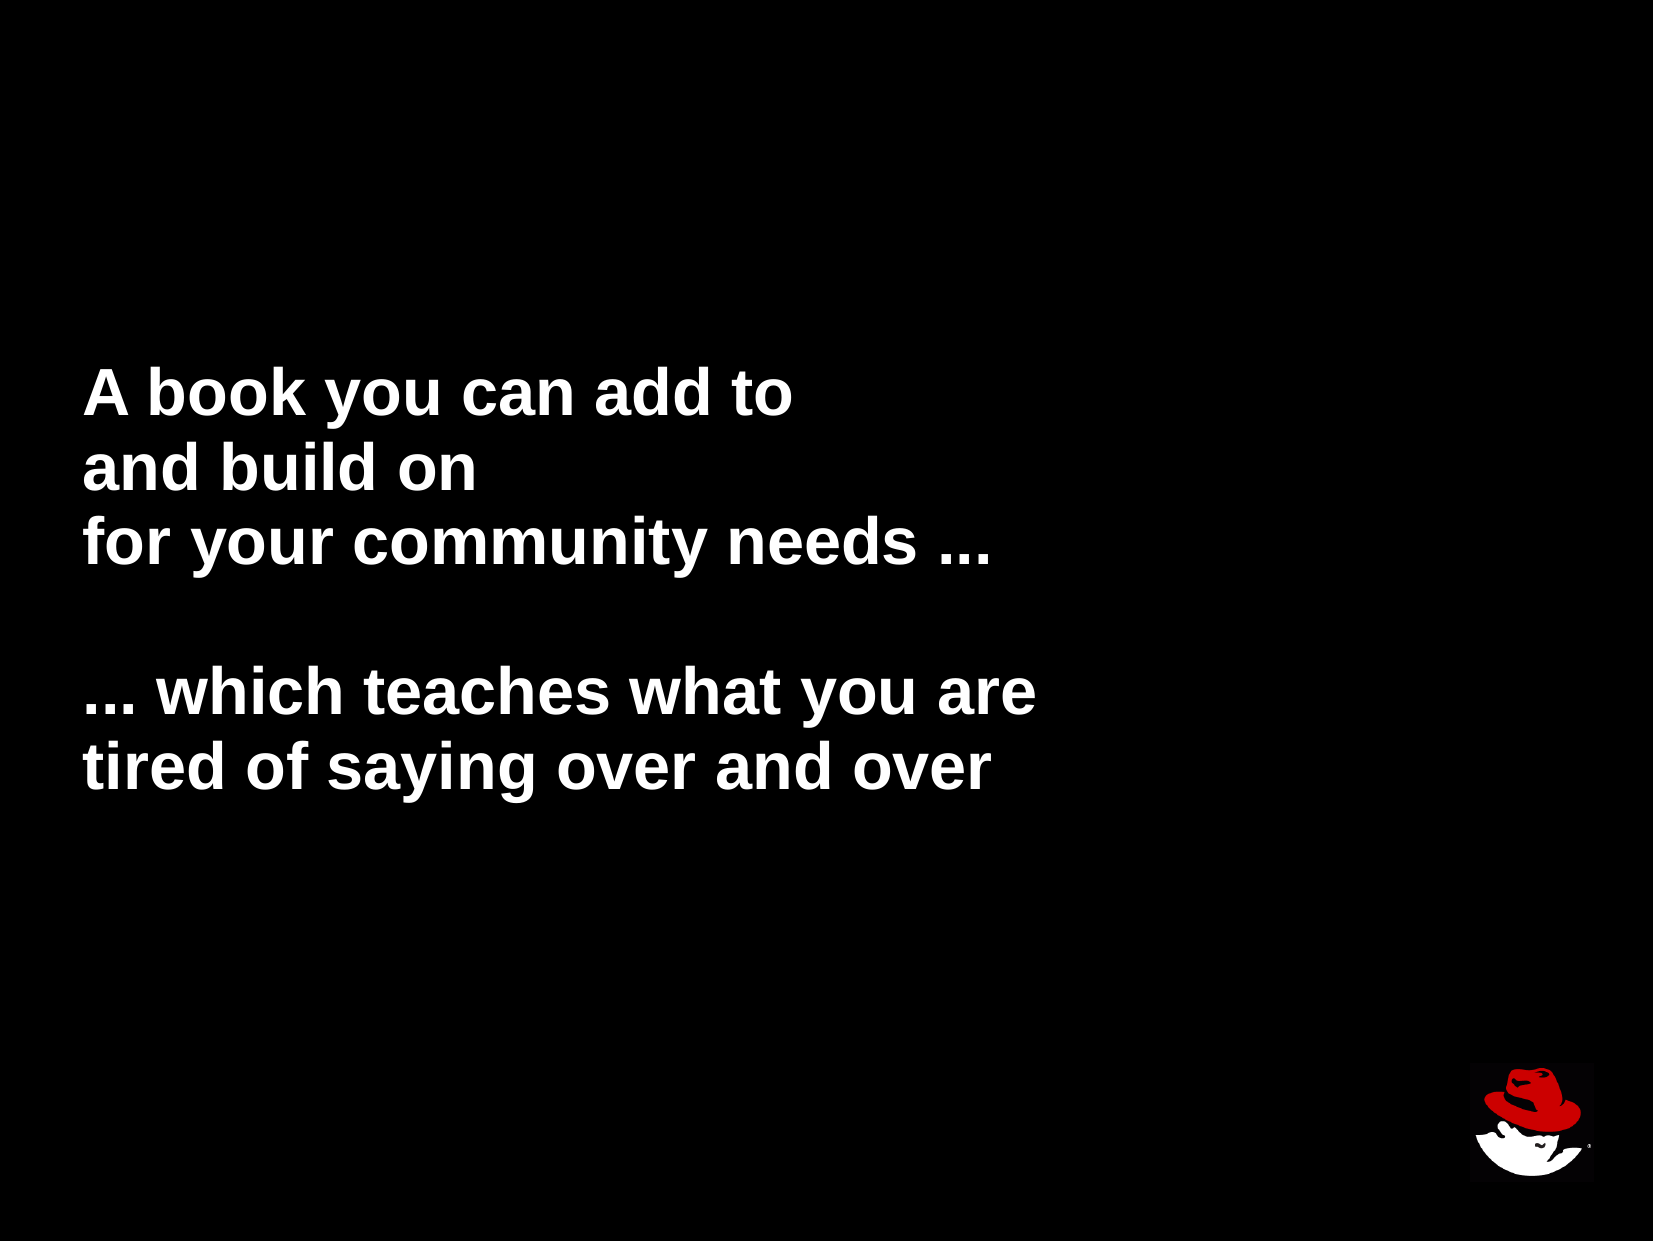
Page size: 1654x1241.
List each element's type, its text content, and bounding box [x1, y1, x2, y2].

subtitle A book you can add to and build on for your community needs ... ... which teaches what you are tired of saying over and over [82, 49, 1571, 1109]
picture [1470, 1063, 1594, 1182]
